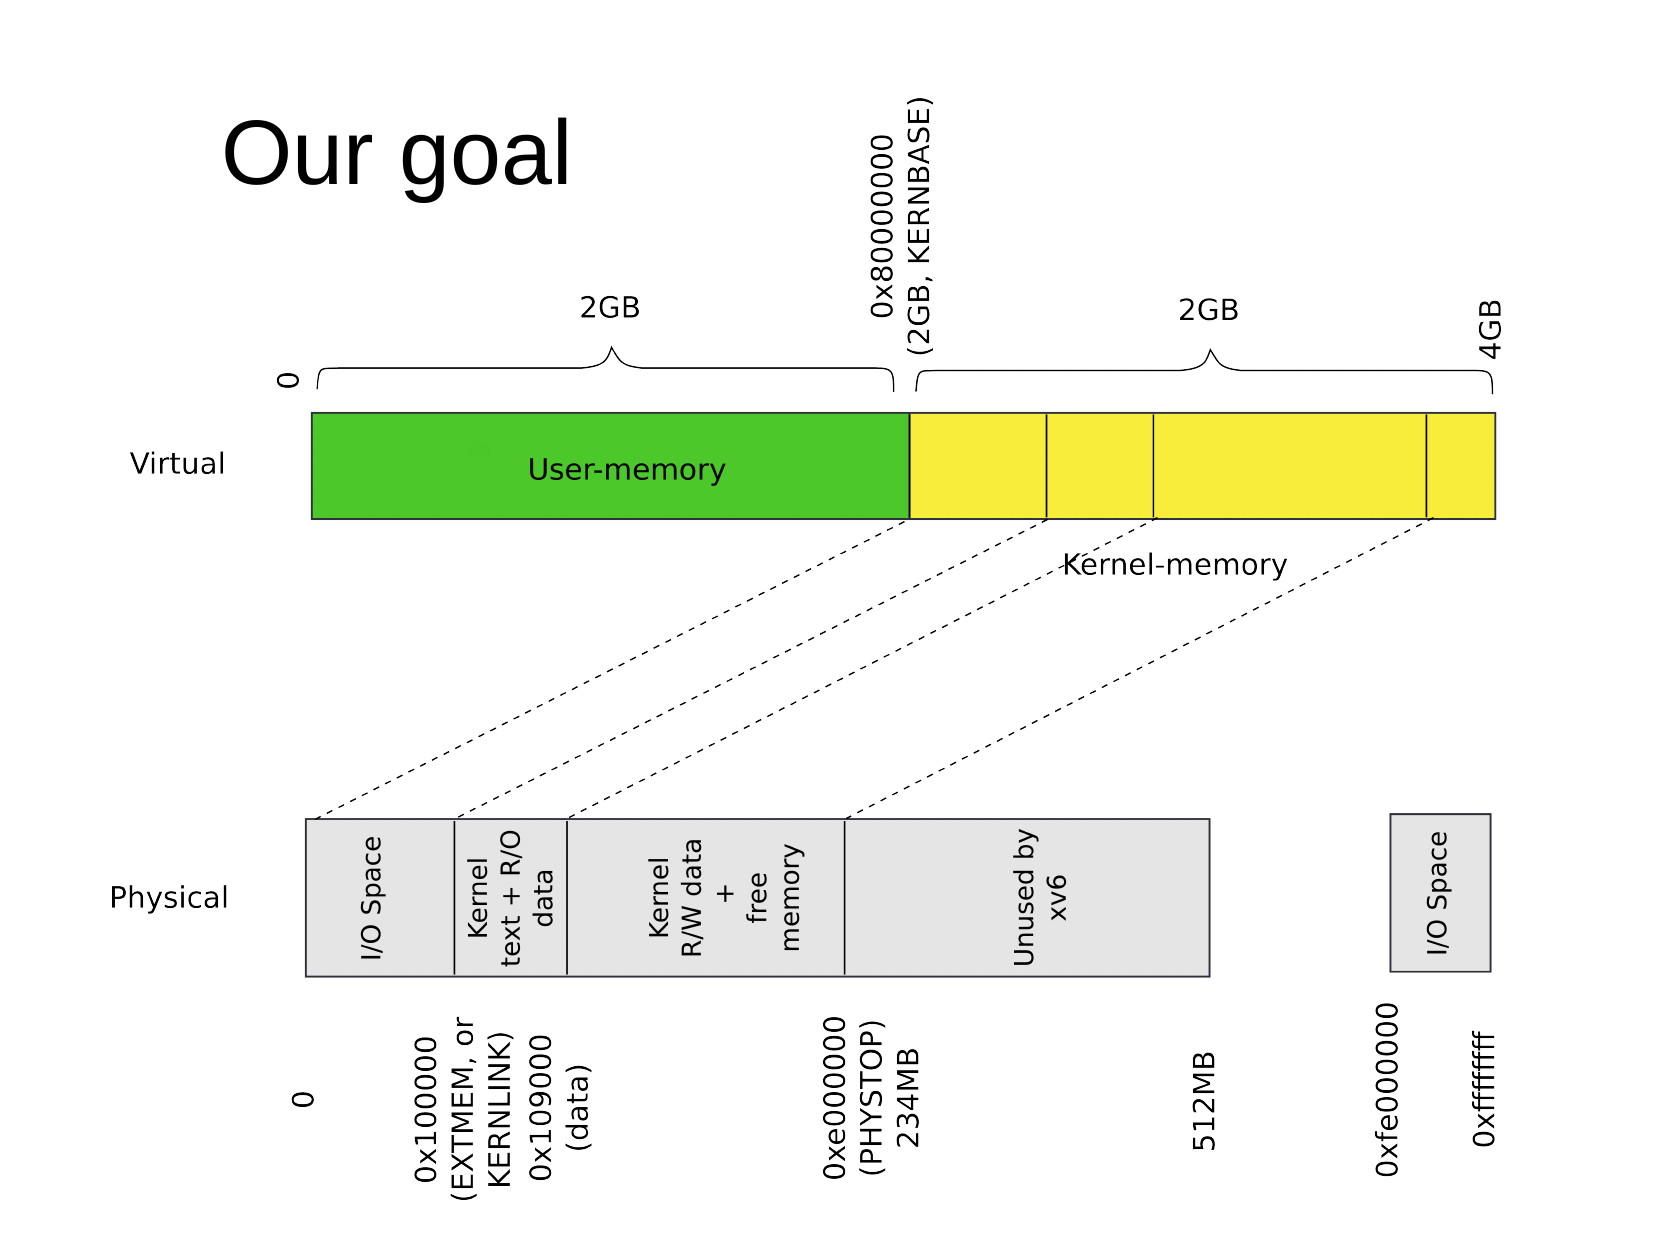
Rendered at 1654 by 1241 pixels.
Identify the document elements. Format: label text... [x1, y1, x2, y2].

picture [112, 98, 1501, 1201]
title Our goal [82, 49, 713, 257]
